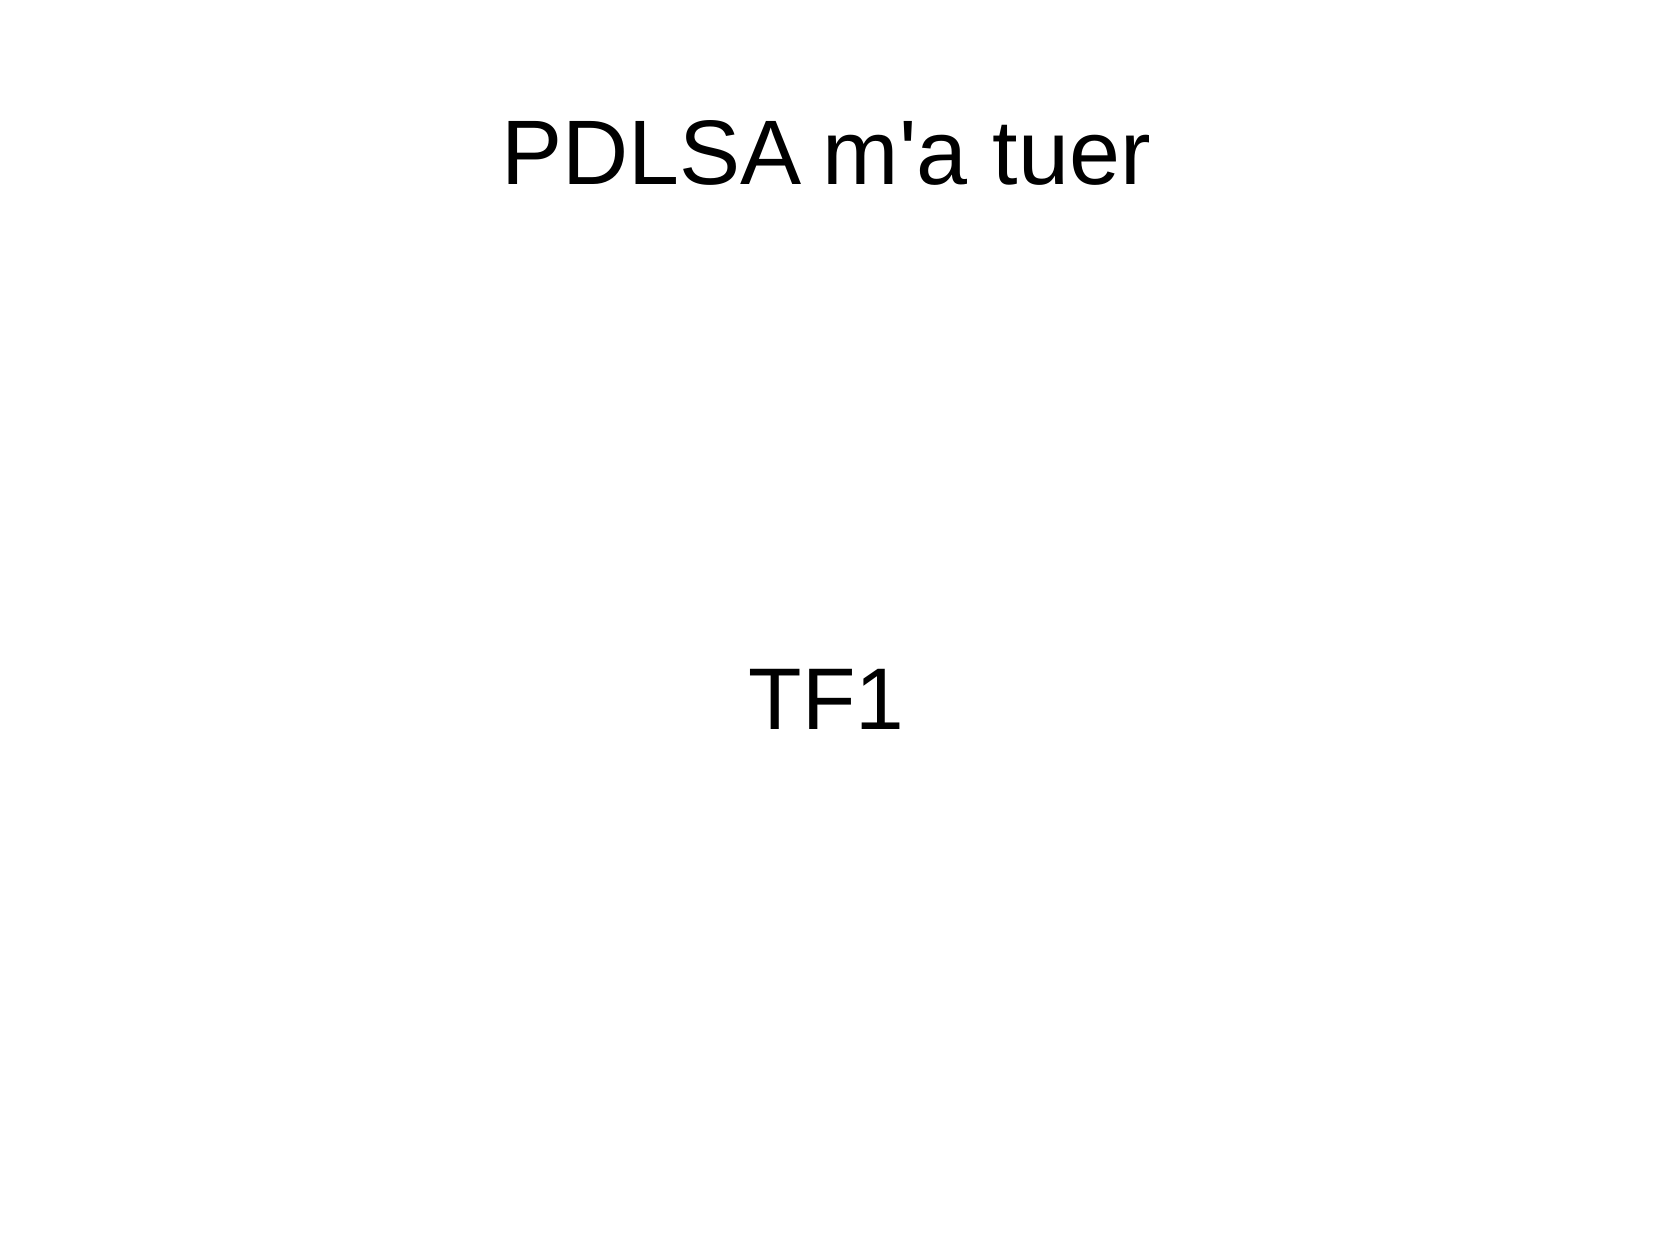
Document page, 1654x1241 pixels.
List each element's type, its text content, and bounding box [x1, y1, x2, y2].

title PDLSA m'a tuer [82, 56, 1571, 250]
subtitle TF1 [82, 297, 1571, 1102]
